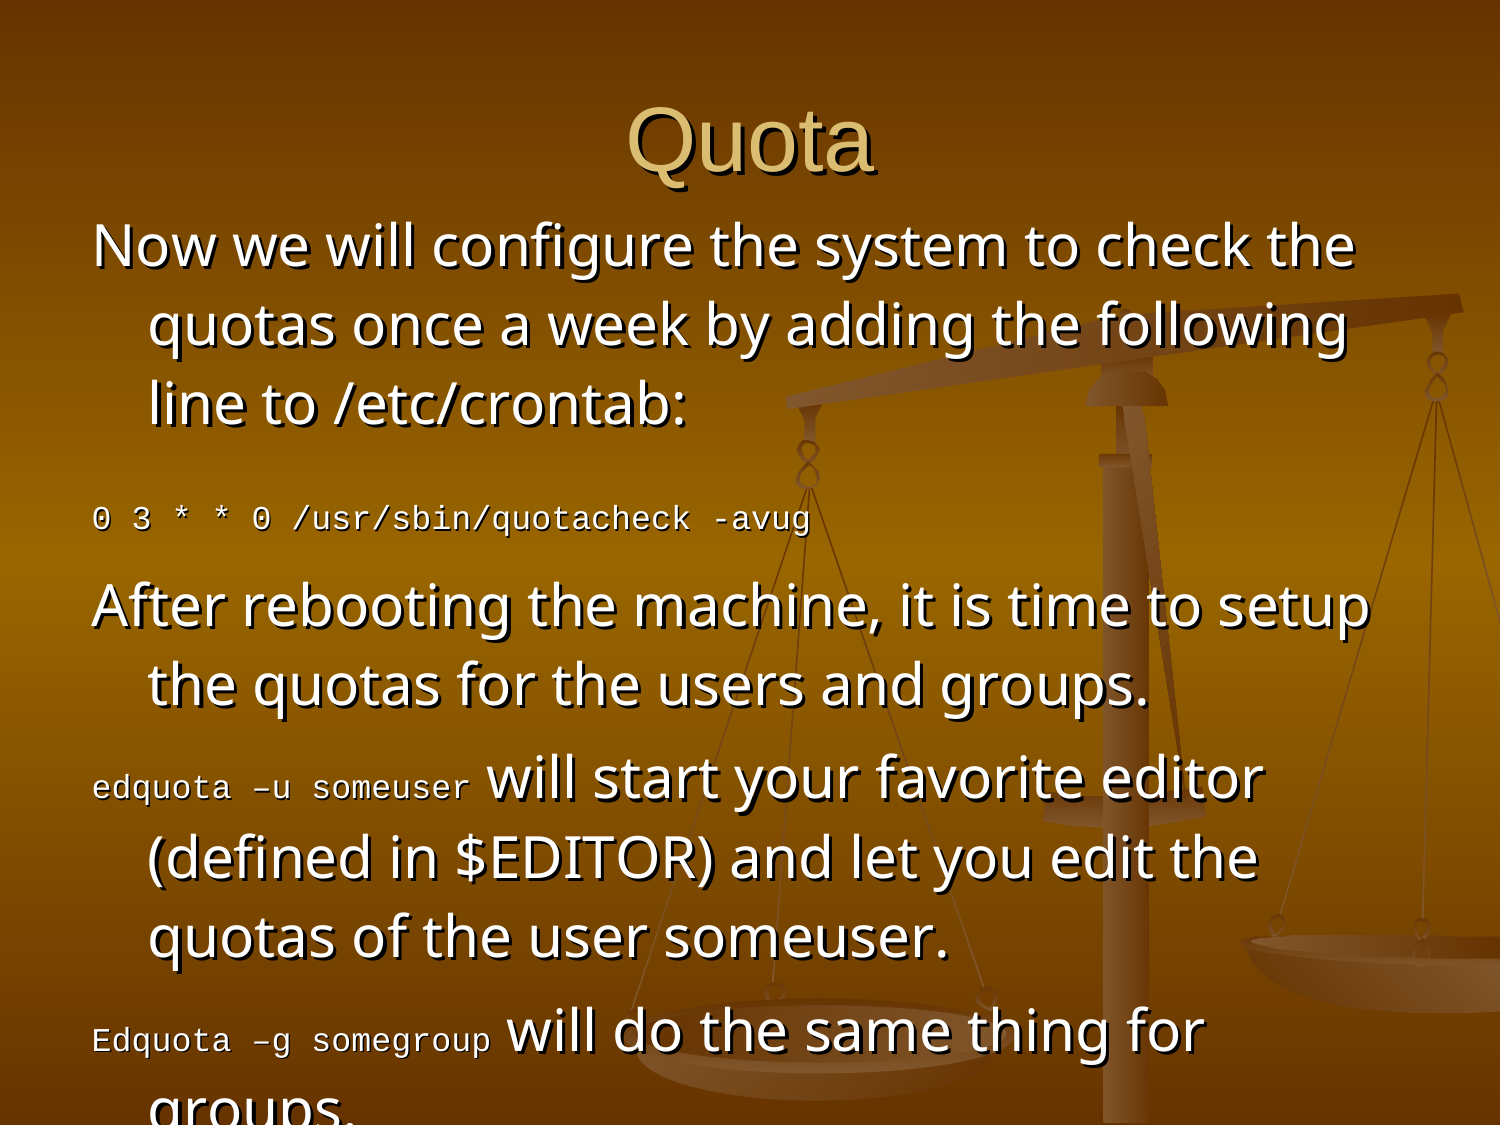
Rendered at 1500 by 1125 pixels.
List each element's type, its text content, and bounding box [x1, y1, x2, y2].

title Quota [75, 45, 1426, 234]
list Now we will configure the system to check the quotas once a week by adding the following line to /etc/crontab: 0 3 * * 0 /usr/sbin/quotacheck -avug After rebooting the machine, it is time to setup the quotas for the users and groups. edquota –u someuser will start your favorite editor (defined in $EDITOR) and let you edit the quotas of the user someuser. Edquota –g somegroup will do the same thing for groups. [76, 196, 1427, 1083]
